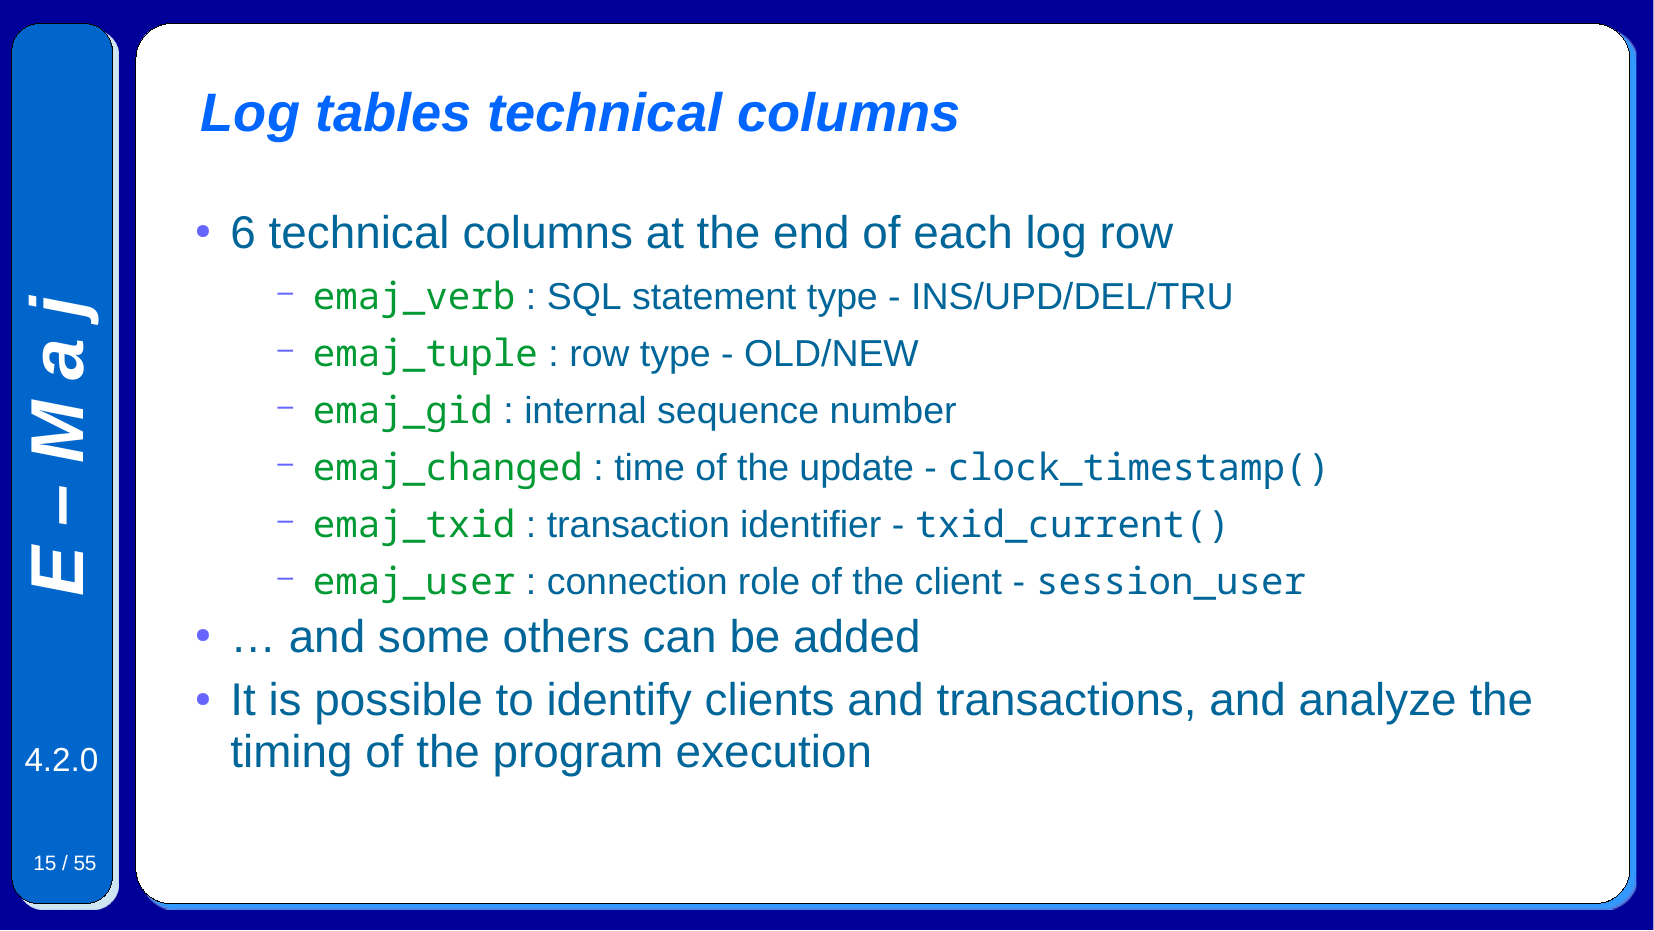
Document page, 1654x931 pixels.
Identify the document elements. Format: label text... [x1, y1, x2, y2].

title Log tables technical columns [200, 34, 1575, 191]
list 6 technical columns at the end of each log row emaj_verb : SQL statement type - INS/UPD/DEL/TRU emaj_tuple : row type - OLD/NEW emaj_gid : internal sequence number emaj_changed : time of the update - clock_timestamp() emaj_txid : transaction identifier - txid_current() emaj_user : connection role of the client - session_user … and some others can be added It is possible to identify clients and transactions, and analyze the timing of the program execution [177, 206, 1587, 846]
